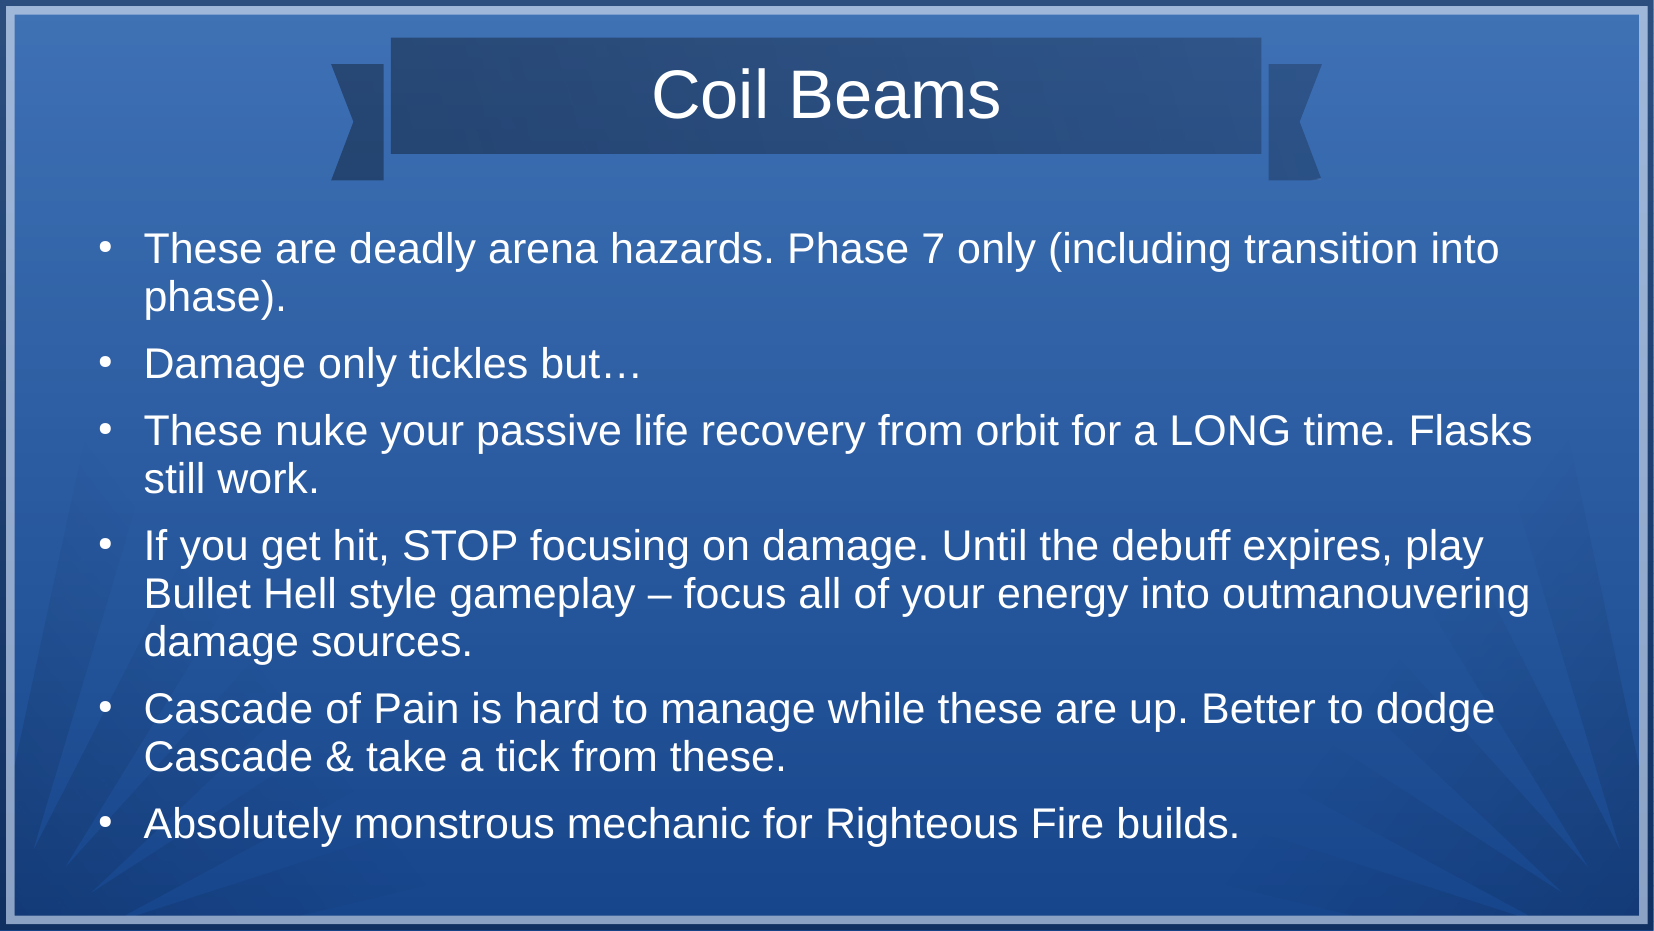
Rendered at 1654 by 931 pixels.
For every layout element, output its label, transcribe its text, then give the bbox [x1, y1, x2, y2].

title Coil Beams [389, 35, 1264, 154]
list These are deadly arena hazards. Phase 7 only (including transition into phase). Damage only tickles but… These nuke your passive life recovery from orbit for a LONG time. Flasks still work. If you get hit, STOP focusing on damage. Until the debuff expires, play Bullet Hell style gameplay – focus all of your energy into outmanouvering damage sources. Cascade of Pain is hard to manage while these are up. Better to dodge Cascade & take a tick from these. Absolutely monstrous mechanic for Righteous Fire builds. [82, 224, 1571, 848]
